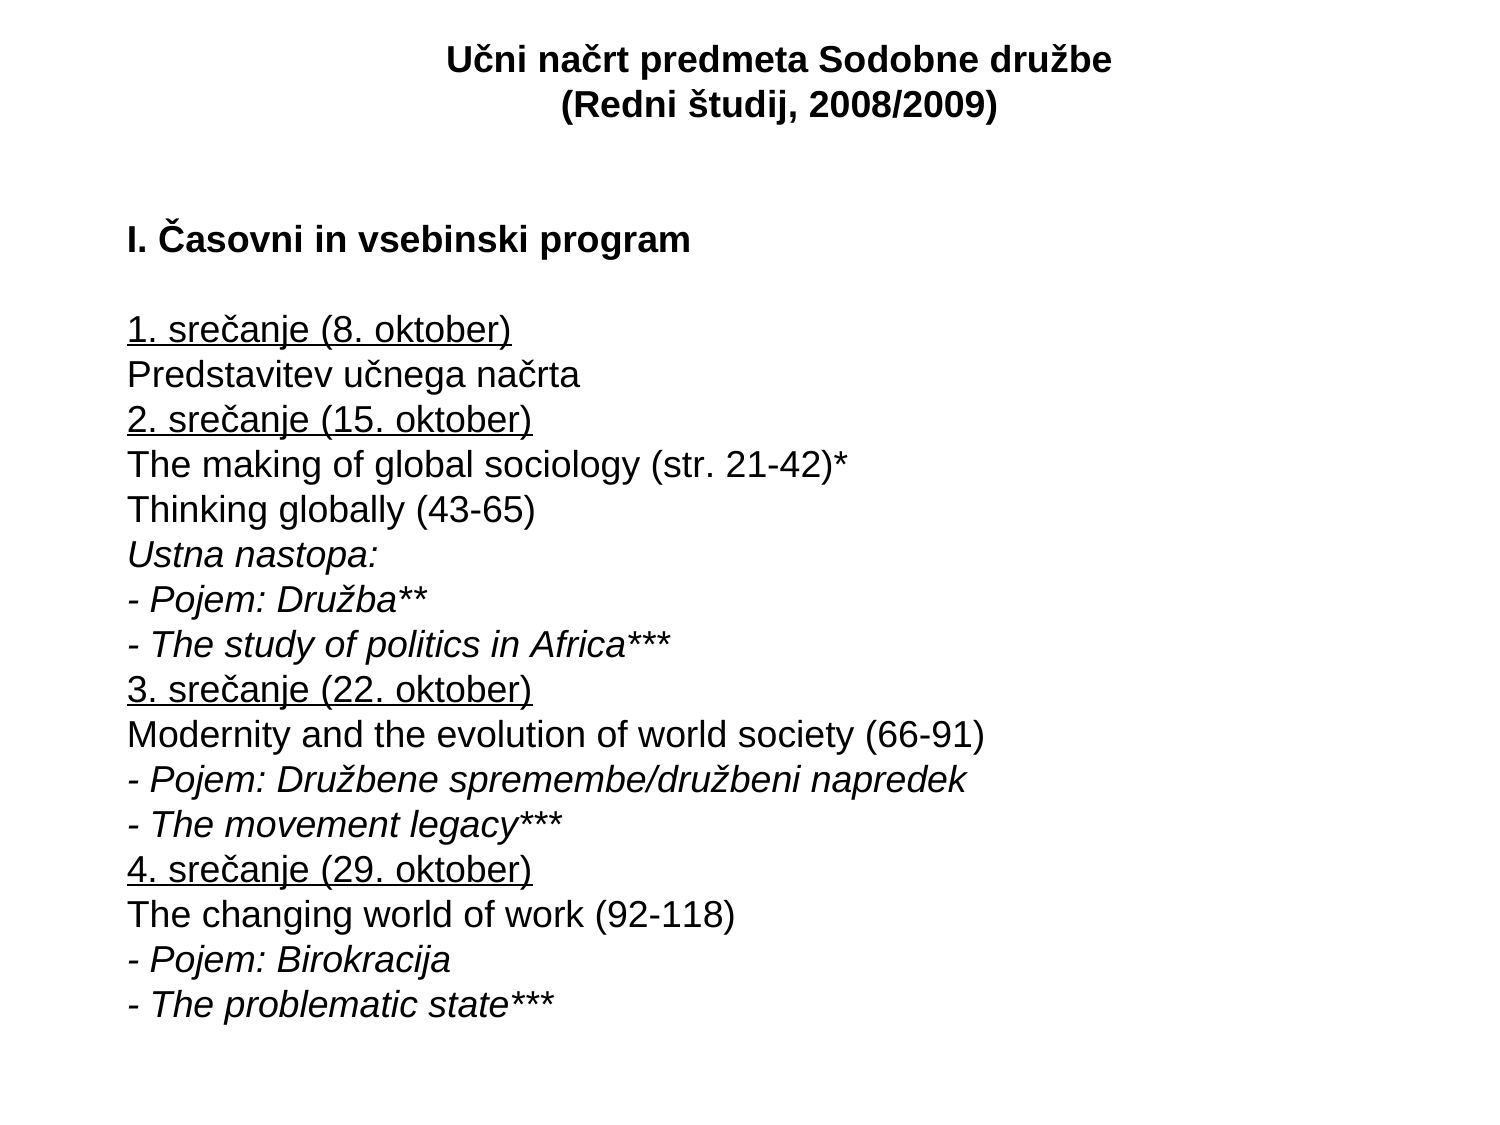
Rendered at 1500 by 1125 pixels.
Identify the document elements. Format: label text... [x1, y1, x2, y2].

text_box Učni načrt predmeta Sodobne družbe (Redni študij, 2008/2009) I. Časovni in vsebinski program 1. srečanje (8. oktober) Predstavitev učnega načrta 2. srečanje (15. oktober) The making of global sociology (str. 21-42)* Thinking globally (43-65) Ustna nastopa: - Pojem: Družba** - The study of politics in Africa*** 3. srečanje (22. oktober) Modernity and the evolution of world society (66-91) - Pojem: Družbene spremembe/družbeni napredek - The movement legacy*** 4. srečanje (29. oktober) The changing world of work (92-118) - Pojem: Birokracija - The problematic state*** [112, 26, 1447, 1115]
